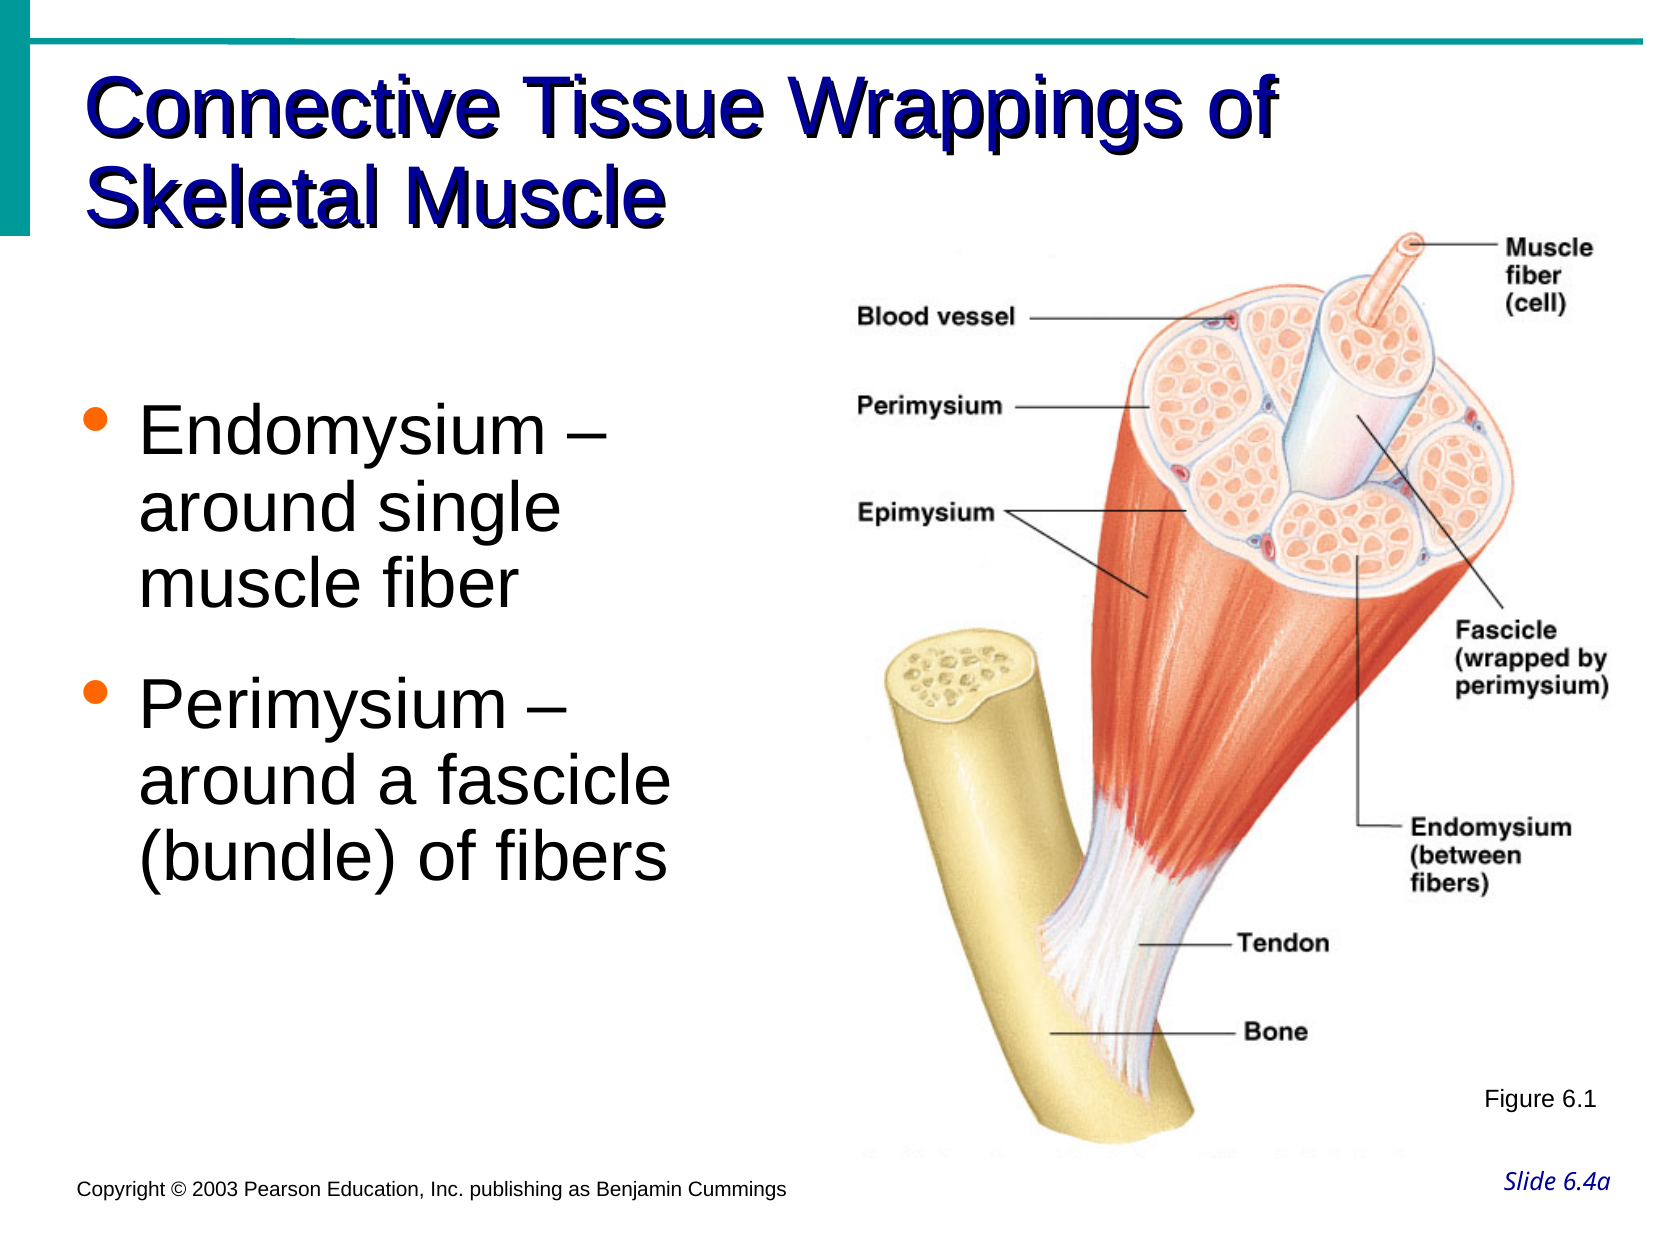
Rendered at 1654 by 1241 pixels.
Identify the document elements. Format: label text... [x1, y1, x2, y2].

text_box Figure 6.1 [1357, 1074, 1613, 1121]
list Connective Tissue Wrappings of Skeletal Muscle [68, 55, 1585, 271]
text_box Copyright © 2003 Pearson Education, Inc. publishing as Benjamin Cummings [61, 1168, 802, 1209]
text_box [0, 0, 28, 235]
picture [849, 220, 1623, 1158]
title Slide 6.4a [1391, 1157, 1626, 1213]
text_box Endomysium – around single muscle fiber Perimysium – around a fascicle (bundle) of fibers [68, 385, 717, 905]
